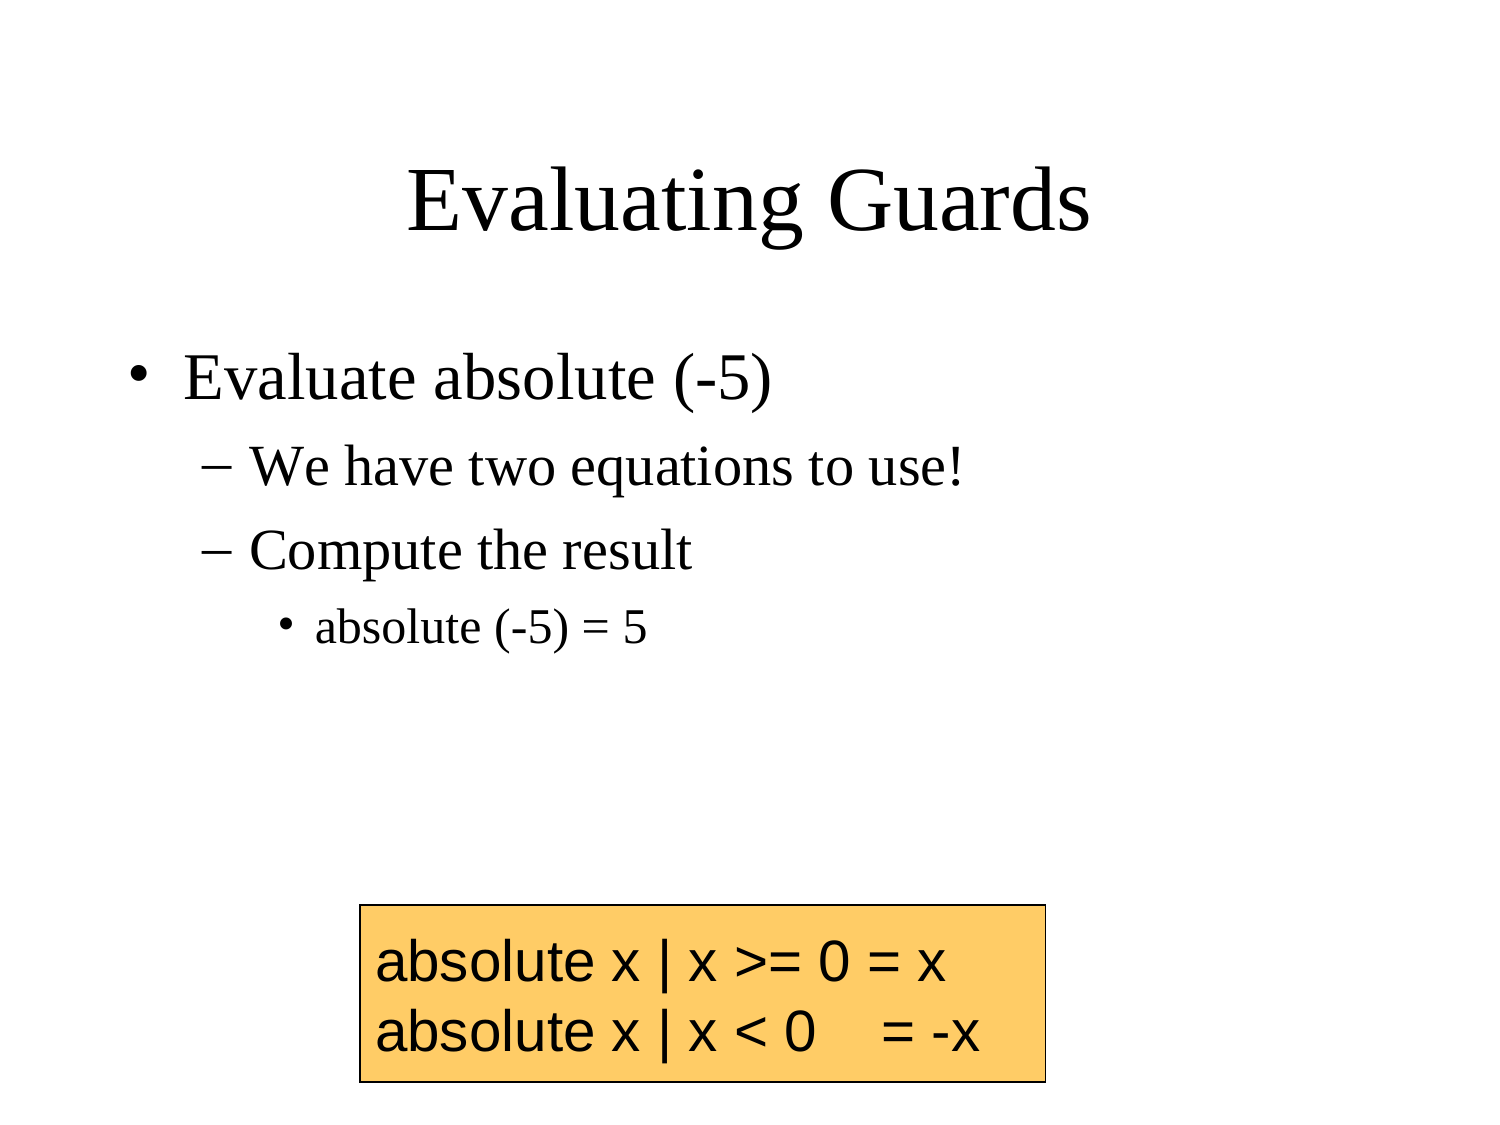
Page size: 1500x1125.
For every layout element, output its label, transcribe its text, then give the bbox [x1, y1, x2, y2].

list Evaluate absolute (-5) We have two equations to use! Compute the result absolute (-5) = 5 [112, 324, 1388, 1000]
text_box absolute x | x >= 0 = x absolute x | x < 0 = -x [360, 904, 1046, 1083]
title Evaluating Guards [112, 99, 1388, 288]
